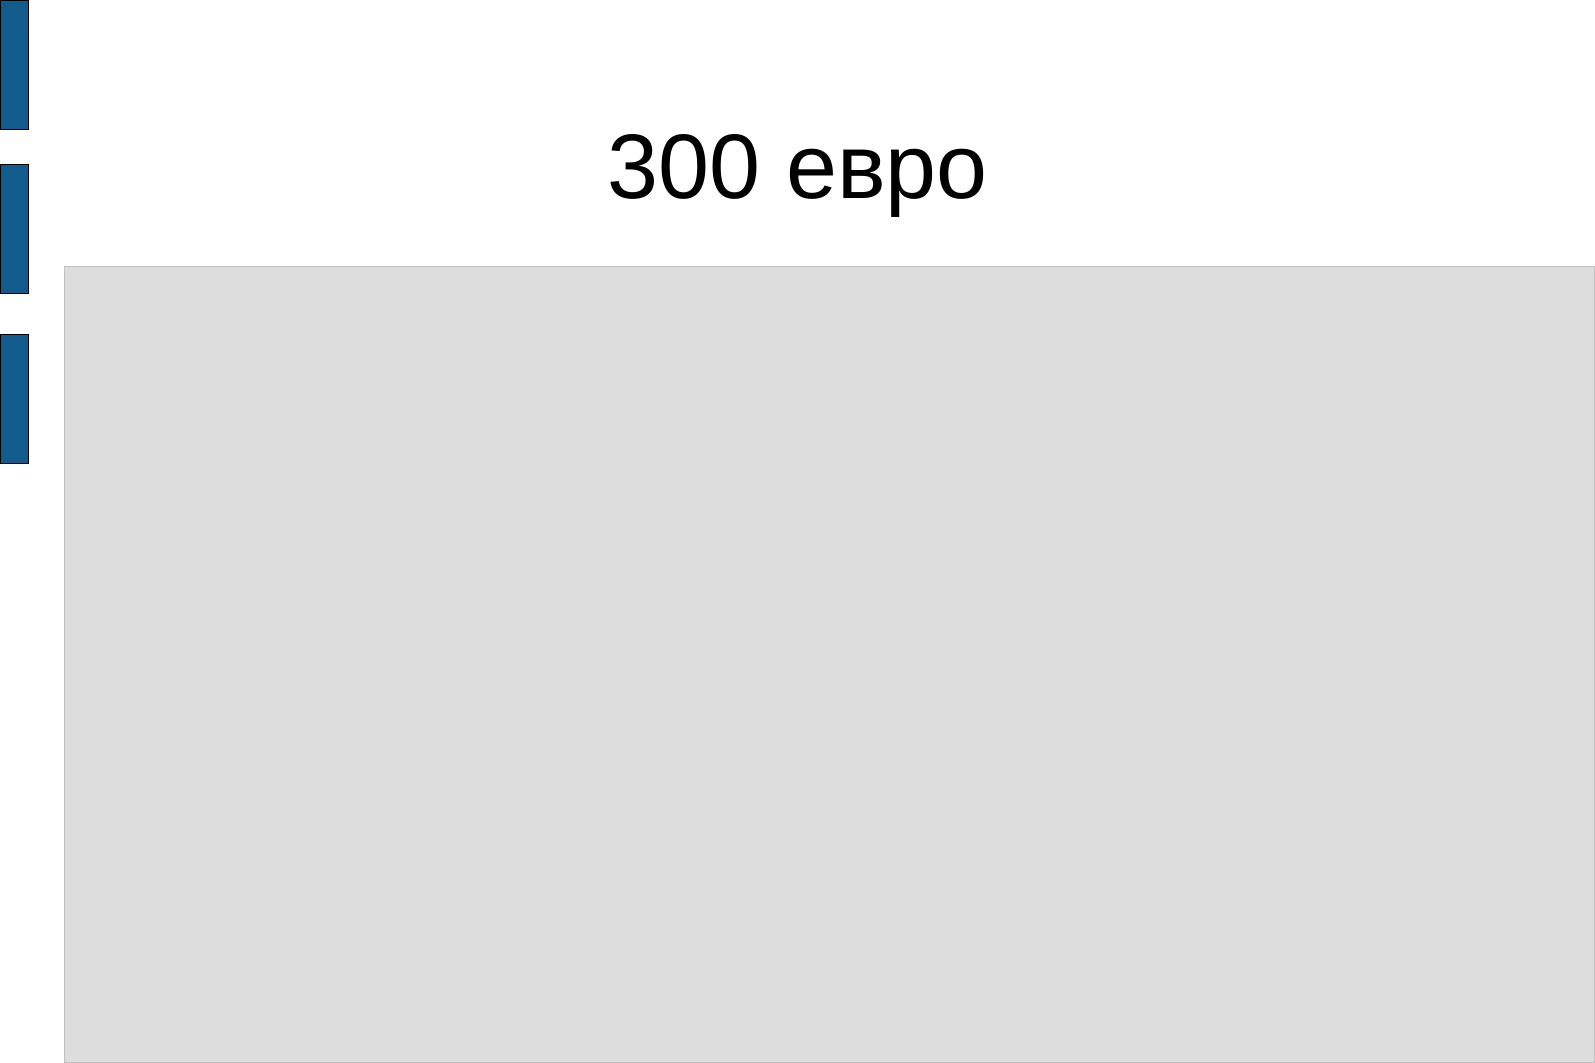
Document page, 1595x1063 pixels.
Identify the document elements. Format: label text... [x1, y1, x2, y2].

title 300 евро [117, 78, 1479, 256]
